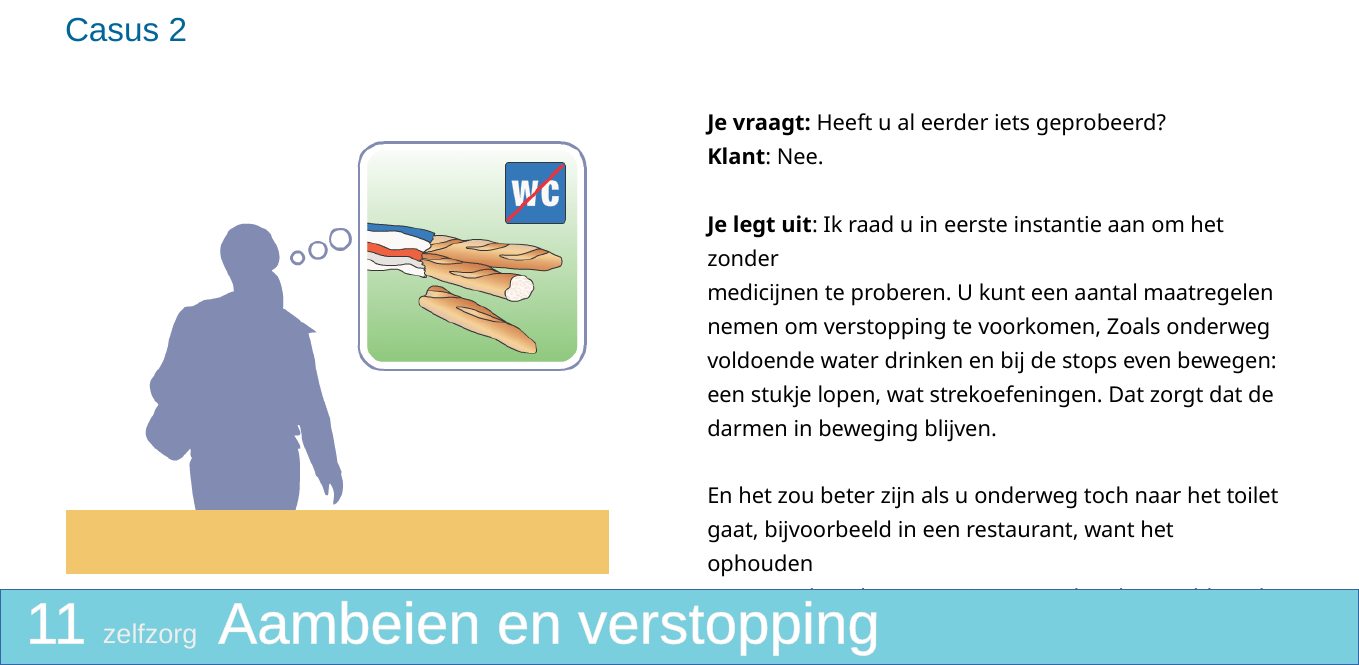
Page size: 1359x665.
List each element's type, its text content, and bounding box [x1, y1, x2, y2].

text_box Je vraagt: Heeft u al eerder iets geprobeerd? Klant: Nee. Je legt uit: Ik raad u in eerste instantie aan om het zonder medicijnen te proberen. U kunt een aantal maatregelen nemen om verstopping te voorkomen, Zoals onderweg voldoende water drinken en bij de stops even bewegen: een stukje lopen, wat strekoefeningen. Dat zorgt dat de darmen in beweging blijven. En het zou beter zijn als u onderweg toch naar het toilet gaat, bijvoorbeeld in een restaurant, want het ophouden veroorzaakt ook verstopping. Zorg dan dat u voldoende vezels binnen krijgt, bijvoorbeeld met fruit, volkoren crackers of yoghurtdrankjes met toegevoegde vezels. Je vraagt: Heeft u na die eerste week ook nog last? [692, 95, 1302, 589]
title Casus 2 [65, 11, 1288, 86]
picture [66, 118, 609, 574]
text_box [0, 589, 1359, 665]
title 11 zelfzorg Aambeien en verstopping [26, 590, 993, 665]
